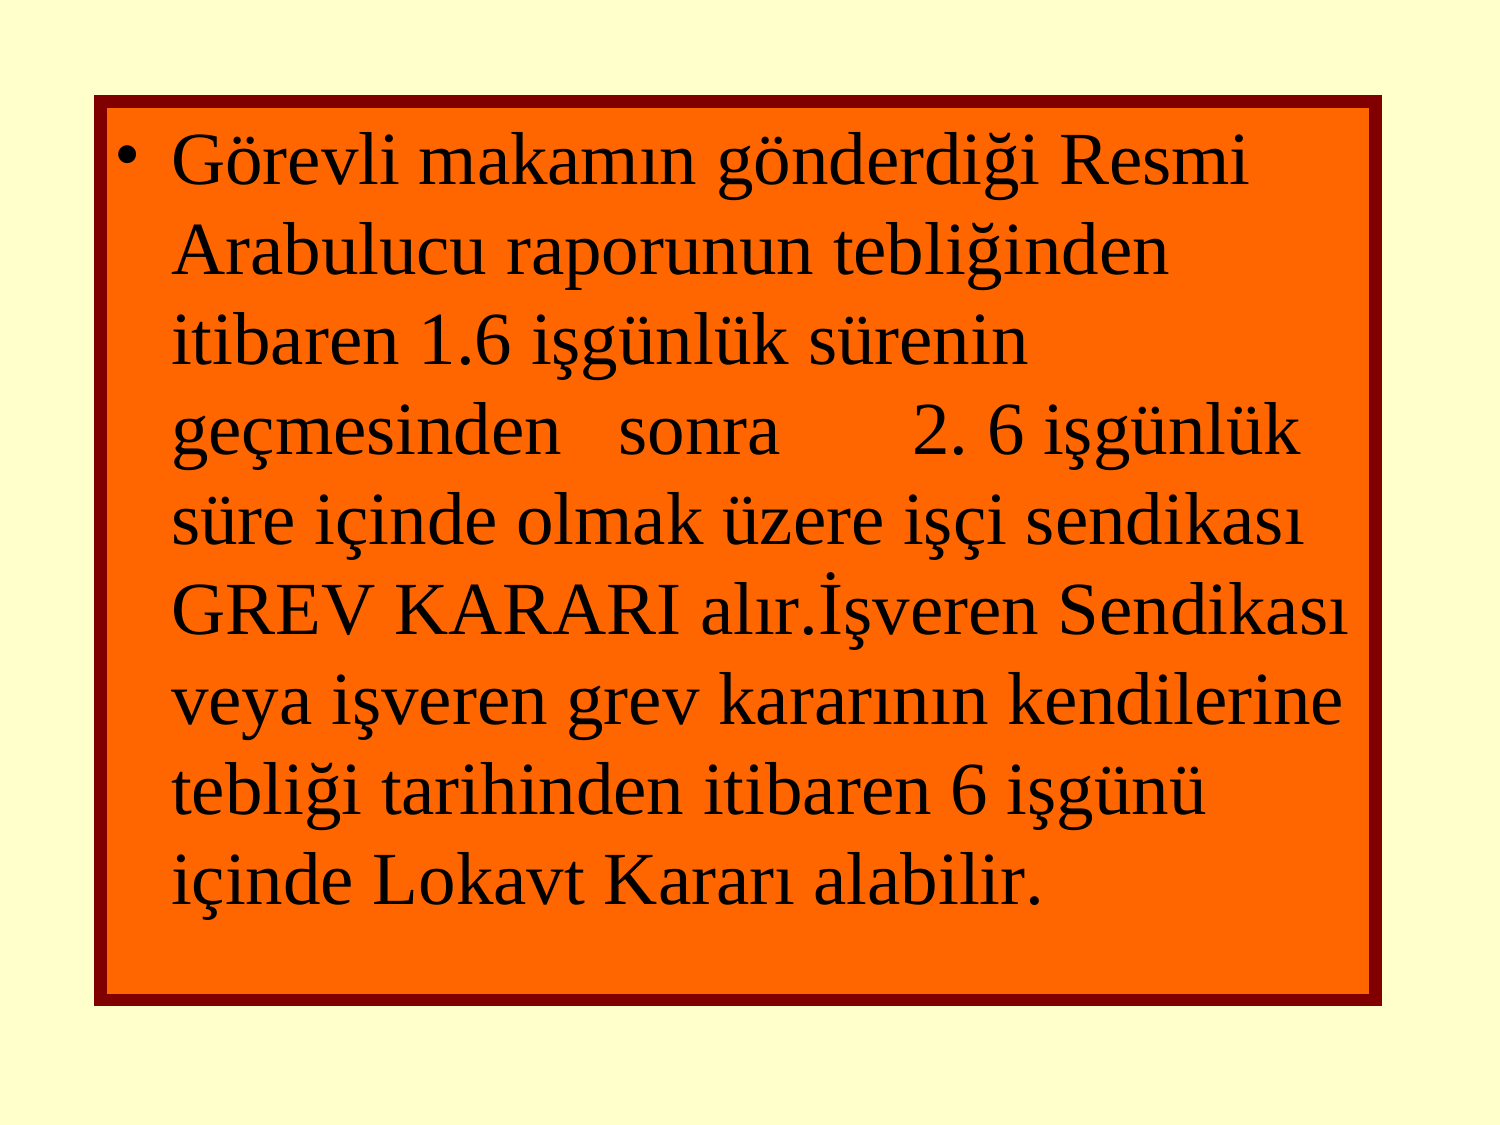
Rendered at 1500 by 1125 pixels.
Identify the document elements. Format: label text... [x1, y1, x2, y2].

list Görevli makamın gönderdiği Resmi Arabulucu raporunun tebliğinden itibaren 1.6 işgünlük sürenin geçmesinden sonra 2. 6 işgünlük süre içinde olmak üzere işçi sendikası GREV KARARI alır.İşveren Sendikası veya işveren grev kararının kendilerine tebliği tarihinden itibaren 6 işgünü içinde Lokavt Kararı alabilir. [100, 101, 1376, 1000]
